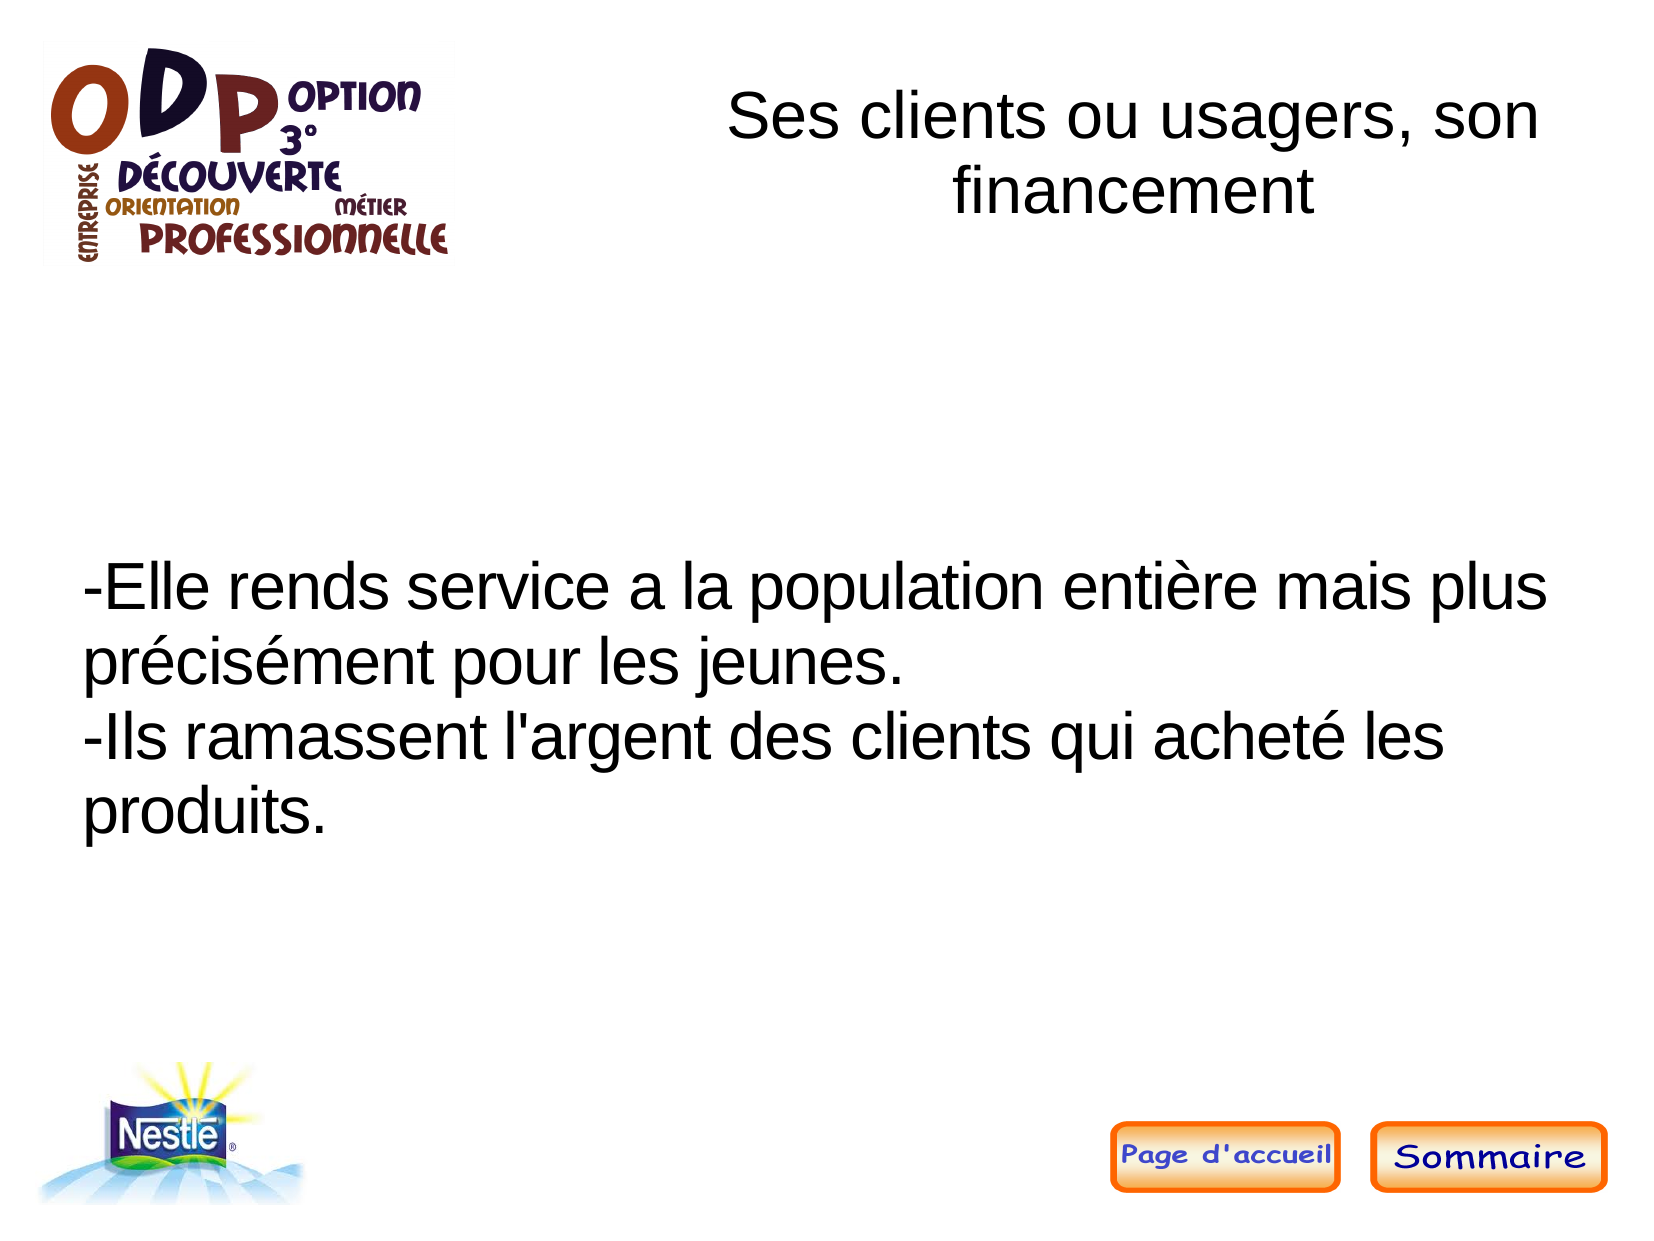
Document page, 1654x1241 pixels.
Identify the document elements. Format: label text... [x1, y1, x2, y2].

picture [1110, 1121, 1341, 1193]
title Ses clients ou usagers, son financement [637, 49, 1630, 257]
picture [43, 41, 455, 266]
picture [35, 1062, 308, 1205]
list -Elle rends service a la population entière mais plus précisément pour les jeunes. -Ils ramassent l'argent des clients qui acheté les produits. [82, 549, 1619, 880]
picture [1370, 1121, 1608, 1193]
